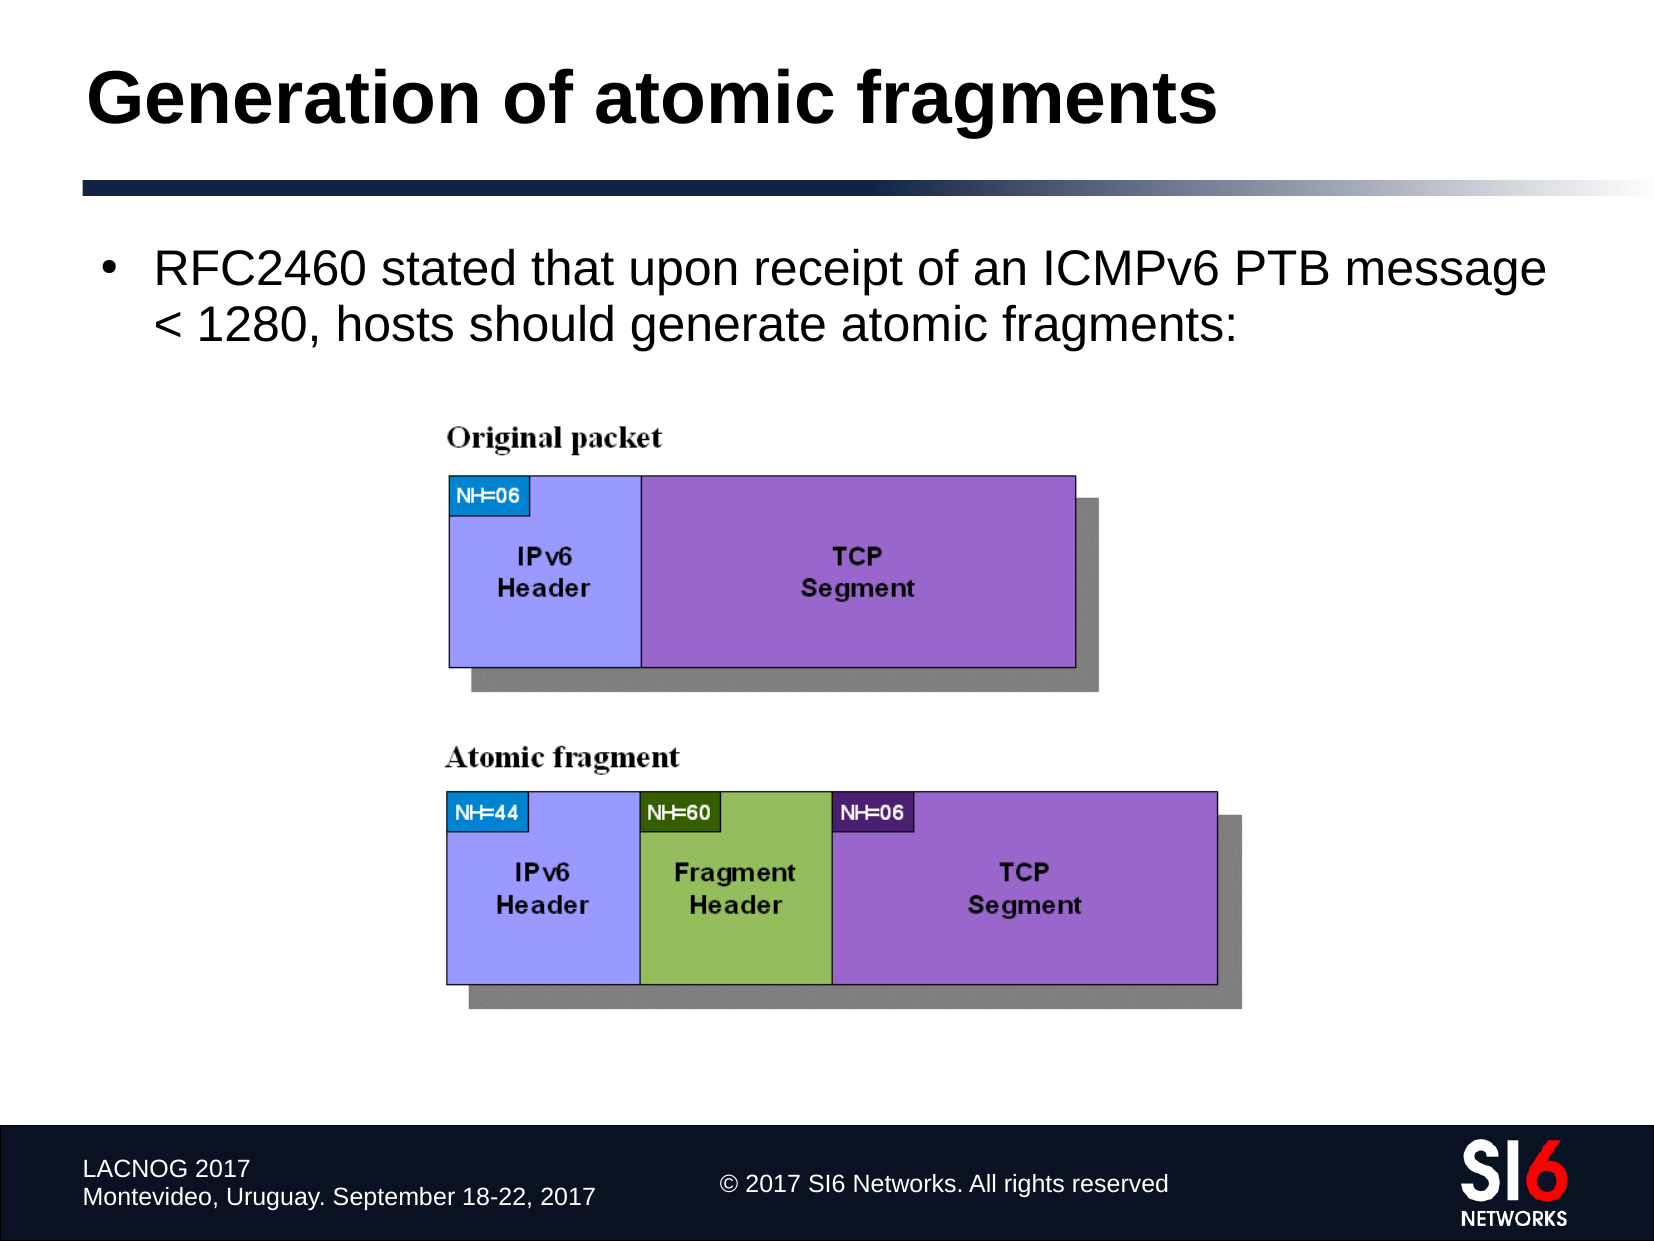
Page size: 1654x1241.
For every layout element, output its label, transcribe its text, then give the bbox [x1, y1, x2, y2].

title Generation of atomic fragments [86, 30, 1576, 166]
picture [1461, 1139, 1567, 1226]
picture [435, 424, 1261, 1024]
list RFC2460 stated that upon receipt of an ICMPv6 PTB message < 1280, hosts should generate atomic fragments: [82, 240, 1571, 421]
